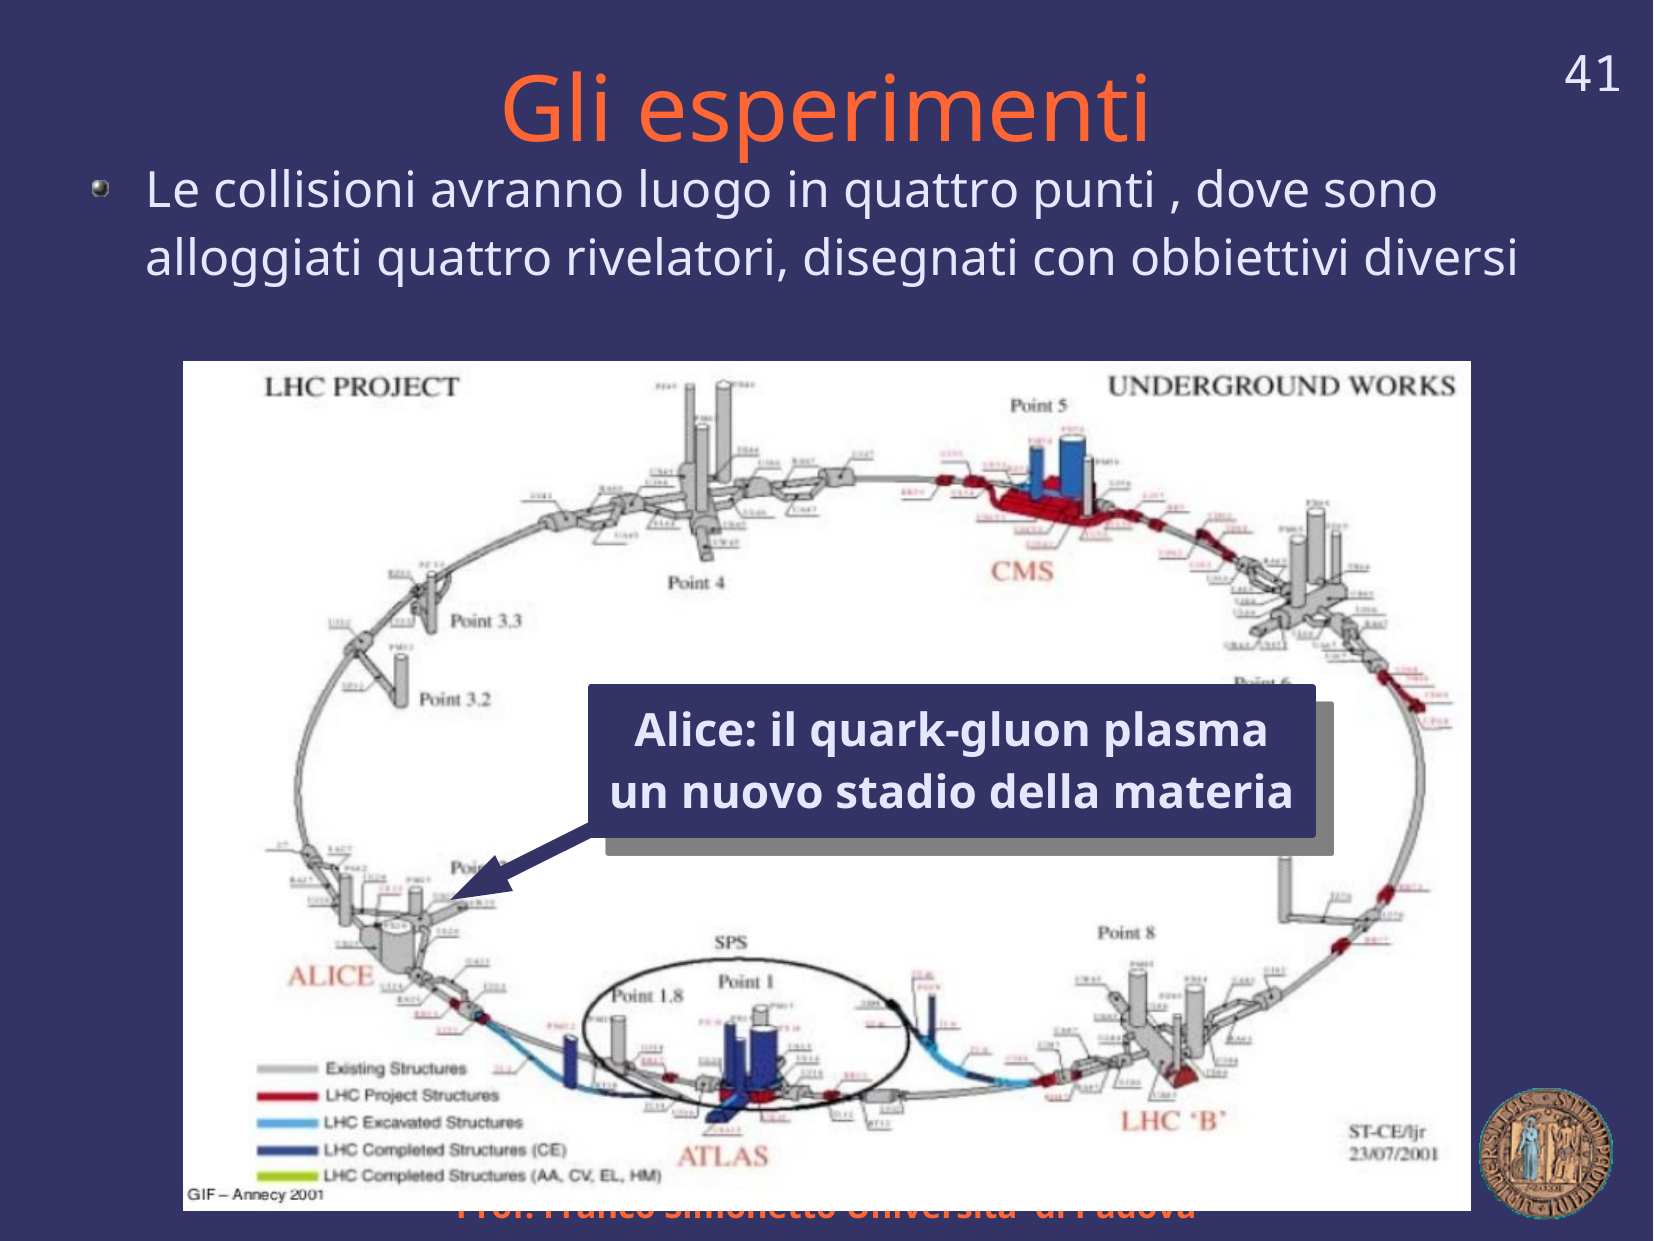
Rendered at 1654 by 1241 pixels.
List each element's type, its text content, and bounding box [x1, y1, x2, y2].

list Le collisioni avranno luogo in quattro punti , dove sono alloggiati quattro rivelatori, disegnati con obbiettivi diversi [75, 154, 1563, 417]
picture [1479, 1087, 1613, 1221]
text_box Alice: il quark-gluon plasma un nuovo stadio della materia [591, 686, 1278, 836]
picture [183, 361, 1471, 1211]
title Gli esperimenti [82, 55, 1571, 156]
